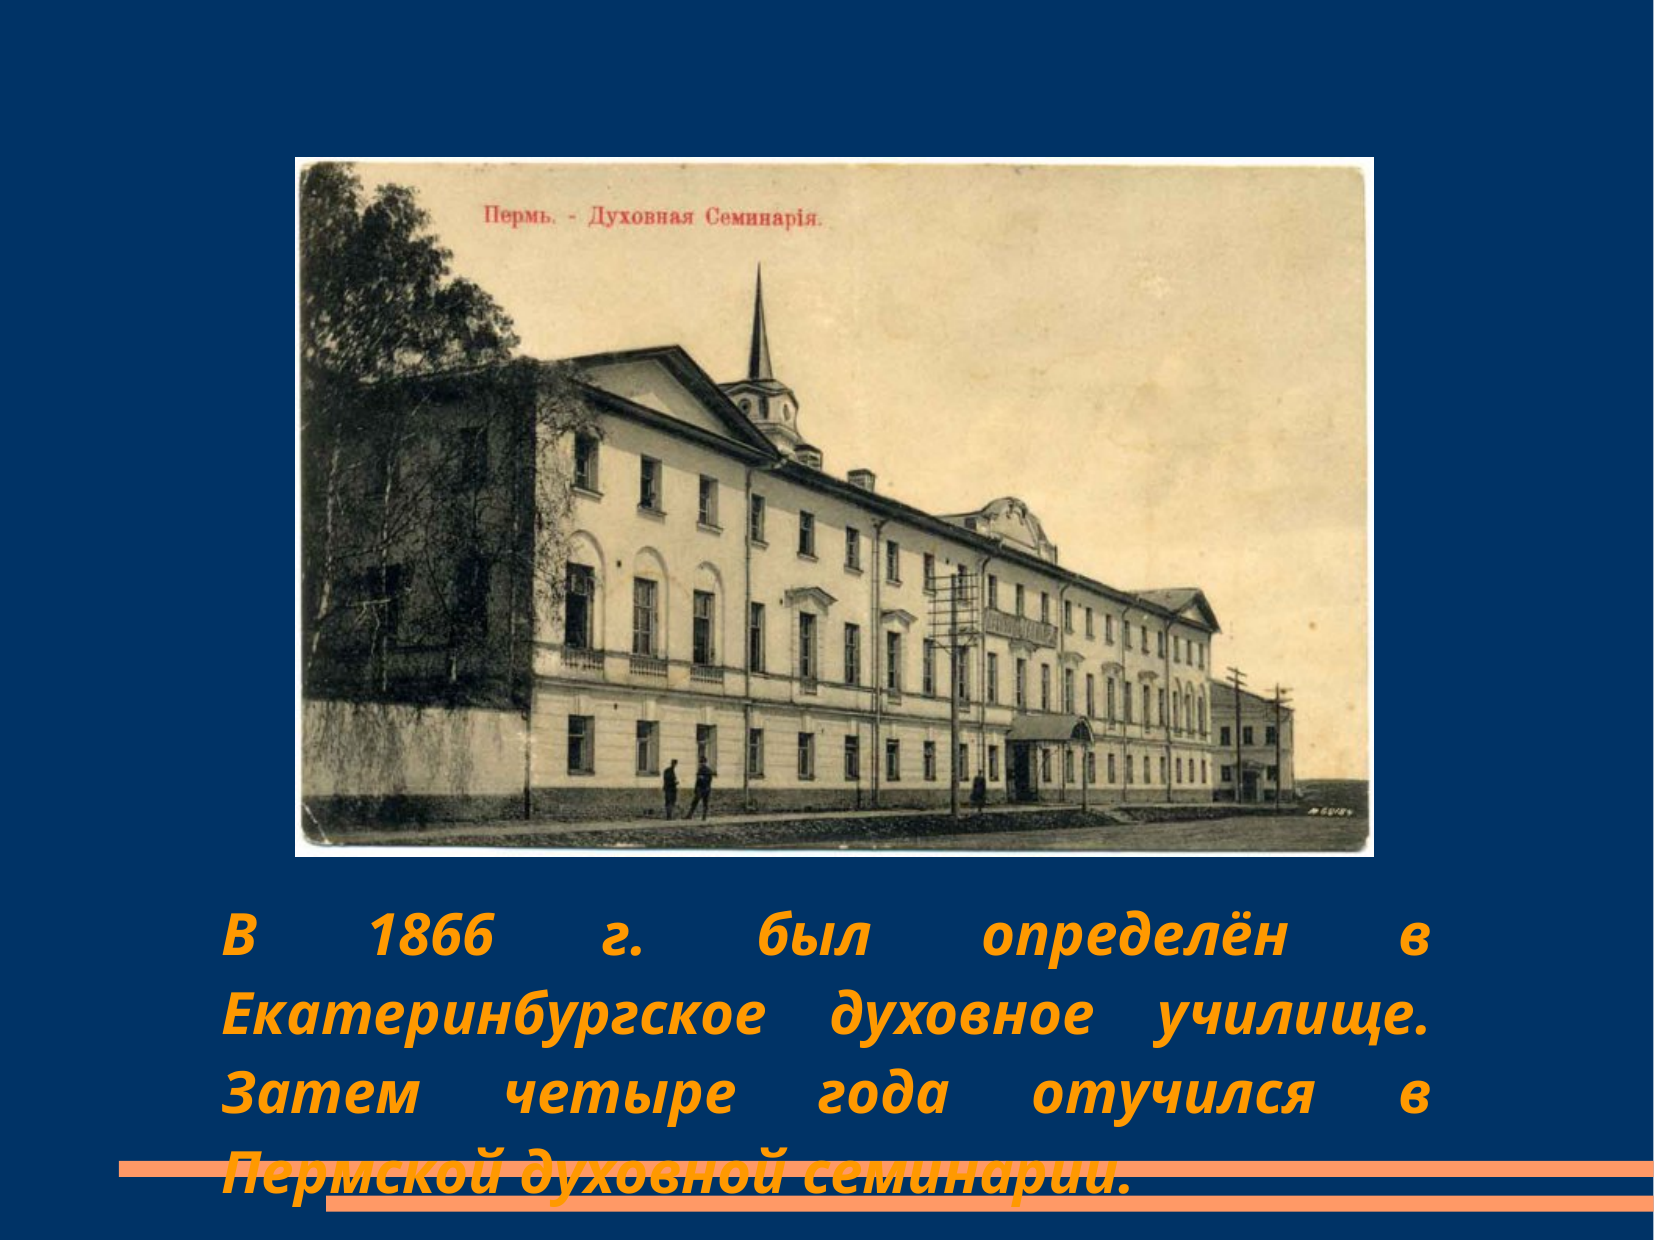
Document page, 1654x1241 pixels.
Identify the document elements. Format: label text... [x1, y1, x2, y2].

picture [295, 157, 1374, 857]
text_box В 1866 г. был определён в Екатеринбургское духовное училище. Затем четыре года отучился в Пермской духовной семинарии. [206, 885, 1447, 1155]
